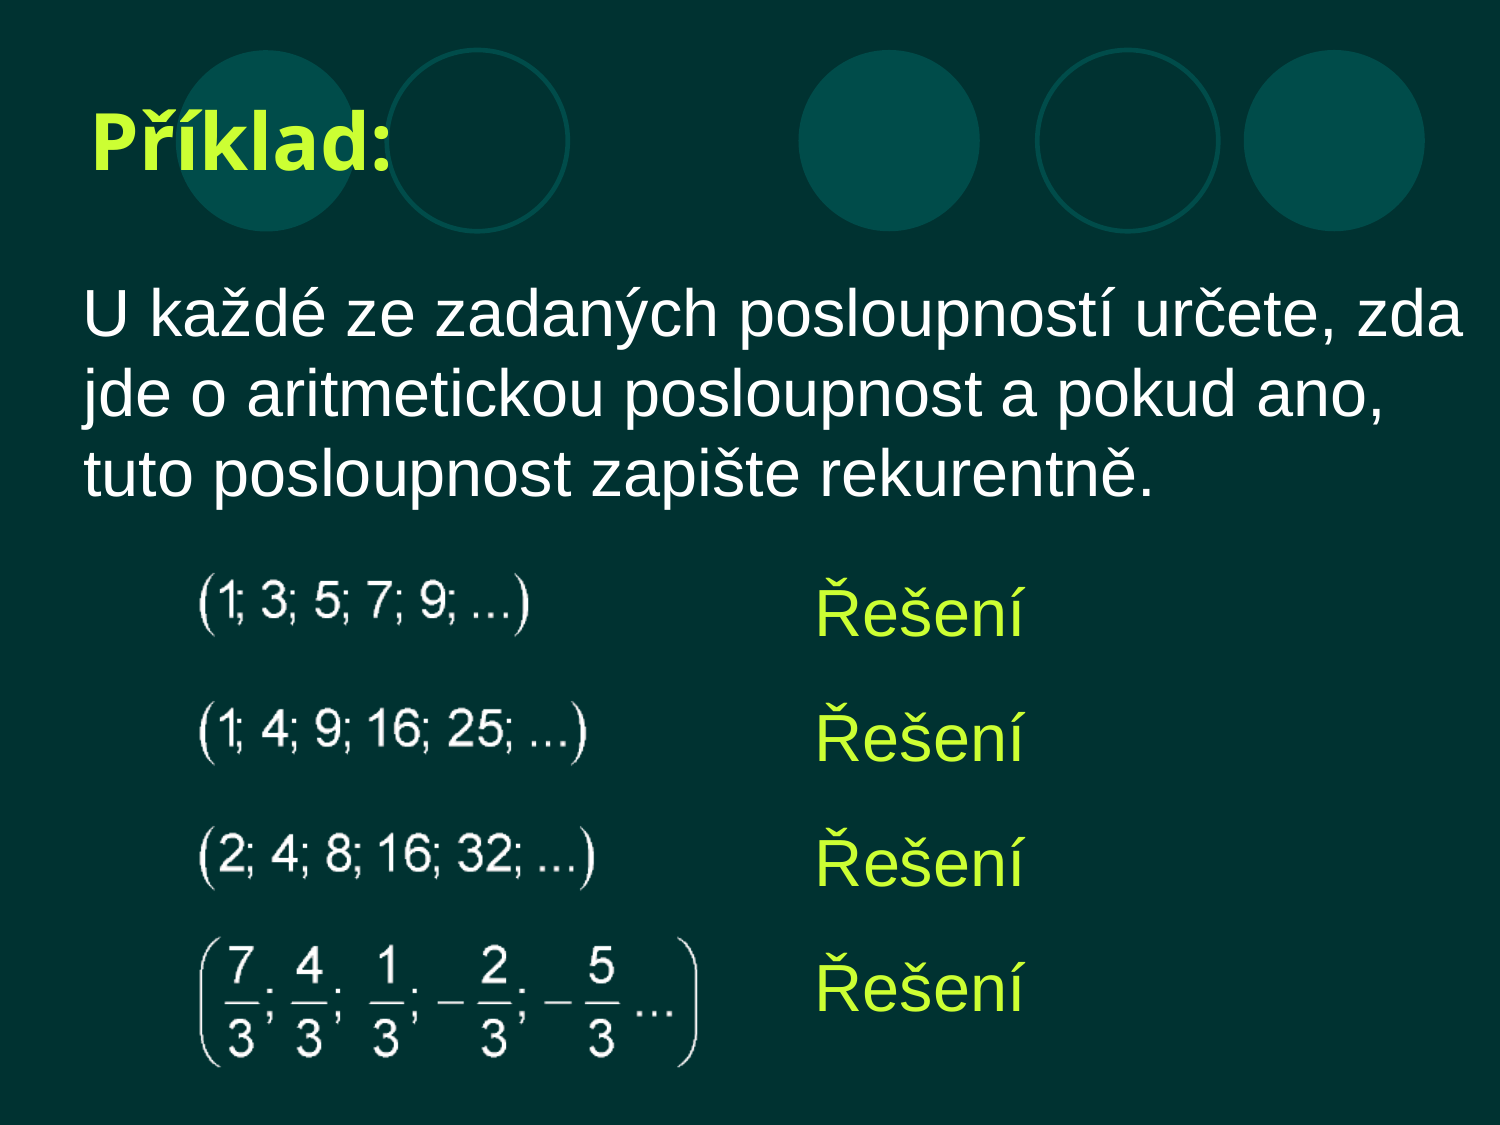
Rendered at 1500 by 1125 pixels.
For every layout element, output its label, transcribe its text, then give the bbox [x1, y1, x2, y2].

text_box Řešení [799, 812, 1413, 908]
picture [187, 687, 604, 779]
picture [187, 559, 546, 651]
text_box Řešení [800, 687, 1401, 783]
text_box Řešení [800, 937, 1463, 1113]
title Příklad: [75, 45, 1426, 233]
picture [187, 924, 715, 1082]
list U každé ze zadaných posloupností určete, zda jde o aritmetickou posloupnost a pokud ano, tuto posloupnost zapište rekurentně. [12, 262, 1500, 1006]
picture [187, 812, 610, 904]
text_box Řešení [800, 562, 1388, 658]
